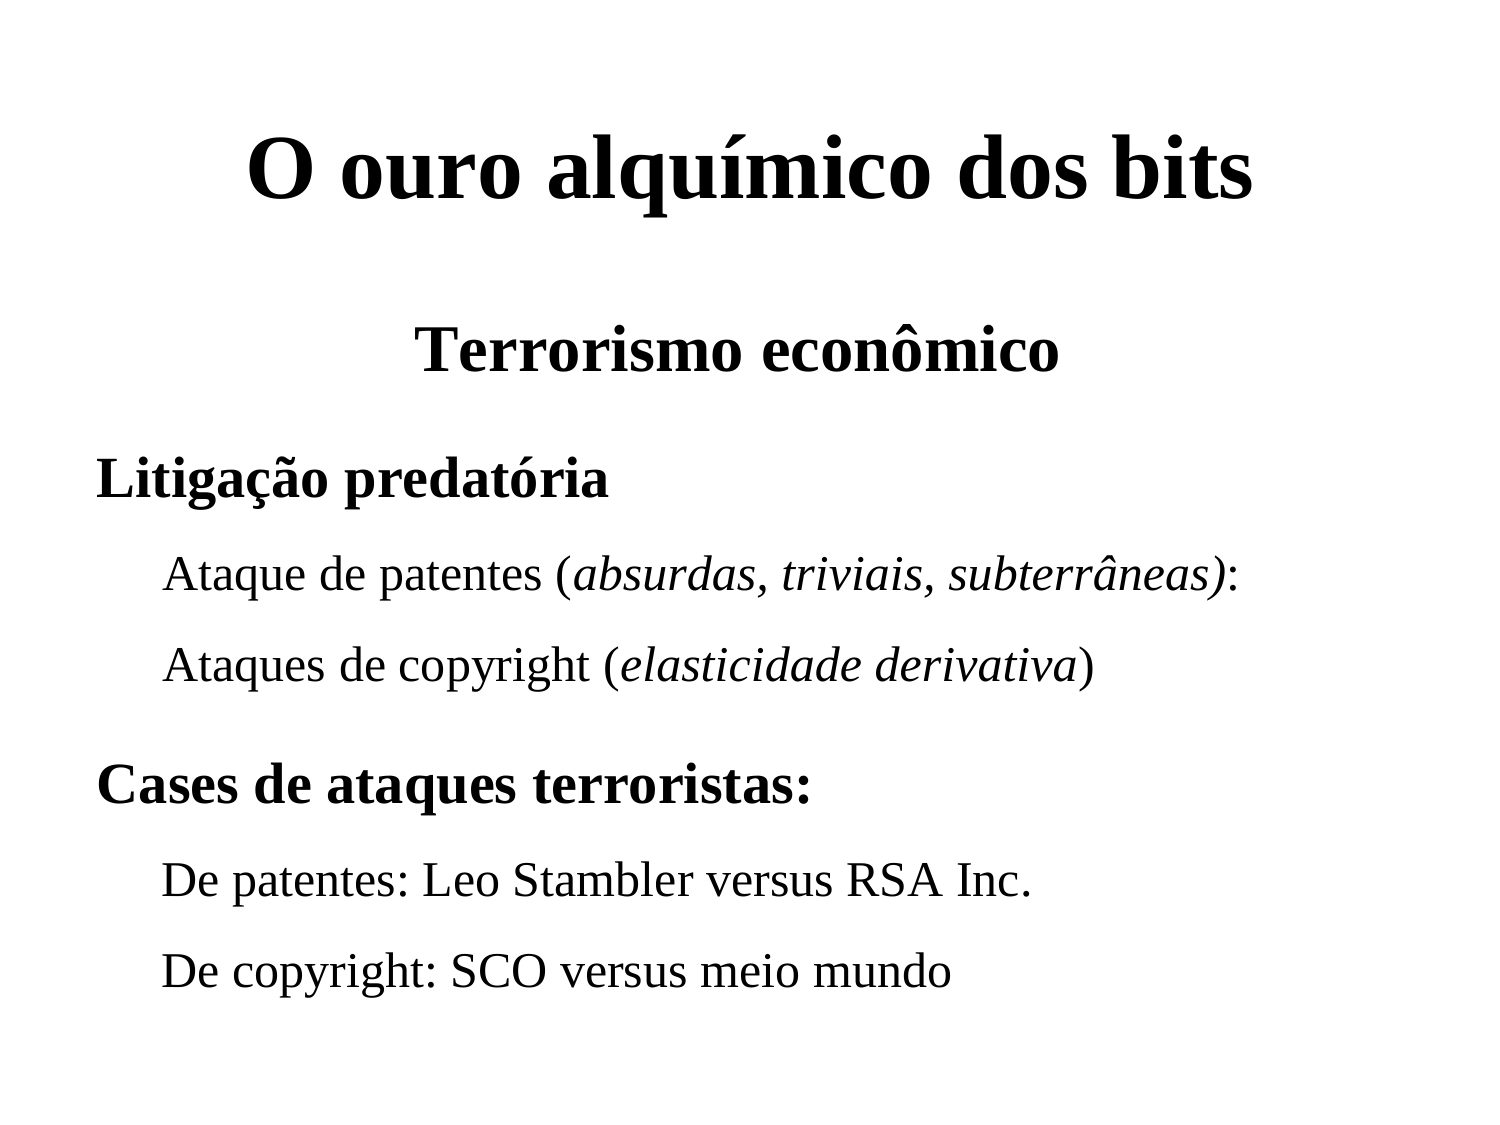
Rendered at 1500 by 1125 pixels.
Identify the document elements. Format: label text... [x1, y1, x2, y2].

title O ouro alquímico dos bits [100, 70, 1401, 259]
text_box Terrorismo econômico Litigação predatória Ataque de patentes (absurdas, triviais, subterrâneas): Ataques de copyright (elasticidade derivativa) Cases de ataques terroristas: De patentes: Leo Stambler versus RSA Inc. De copyright: SCO versus meio mundo [96, 307, 1380, 973]
